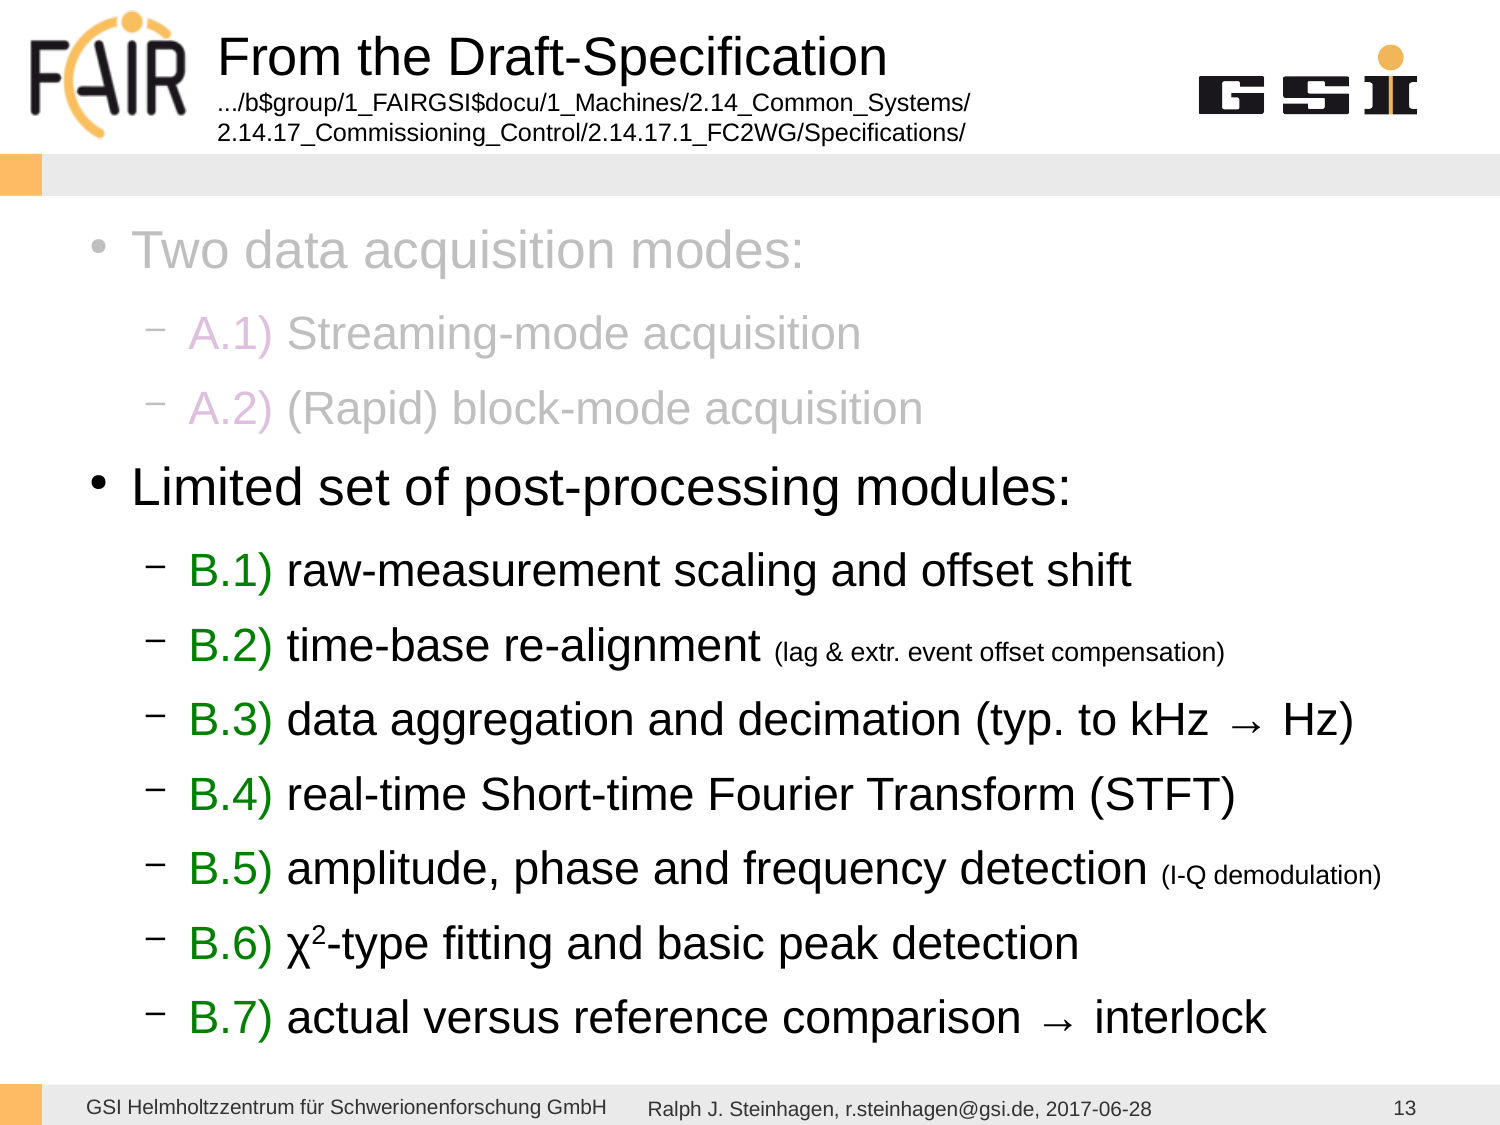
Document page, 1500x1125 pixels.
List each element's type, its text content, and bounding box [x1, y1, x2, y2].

picture [30, 9, 187, 141]
picture [1197, 42, 1419, 117]
list Two data acquisition modes: A.1) Streaming-mode acquisition A.2) (Rapid) block-mode acquisition Limited set of post-processing modules: B.1) raw-measurement scaling and offset shift B.2) time-base re-alignment (lag & extr. event offset compensation) B.3) data aggregation and decimation (typ. to kHz → Hz) B.4) real-time Short-time Fourier Transform (STFT) B.5) amplitude, phase and frequency detection (I-Q demodulation) B.6) χ2-type fitting and basic peak detection B.7) actual versus reference comparison → interlock [75, 449, 1425, 1055]
text_box [47, 200, 1477, 449]
title From the Draft-Specification .../b$group/1_FAIRGSI$docu/1_Machines/2.14_Common_Systems/ 2.14.17_Commissioning_Control/2.14.17.1_FC2WG/Specifications/ [217, 20, 1180, 147]
